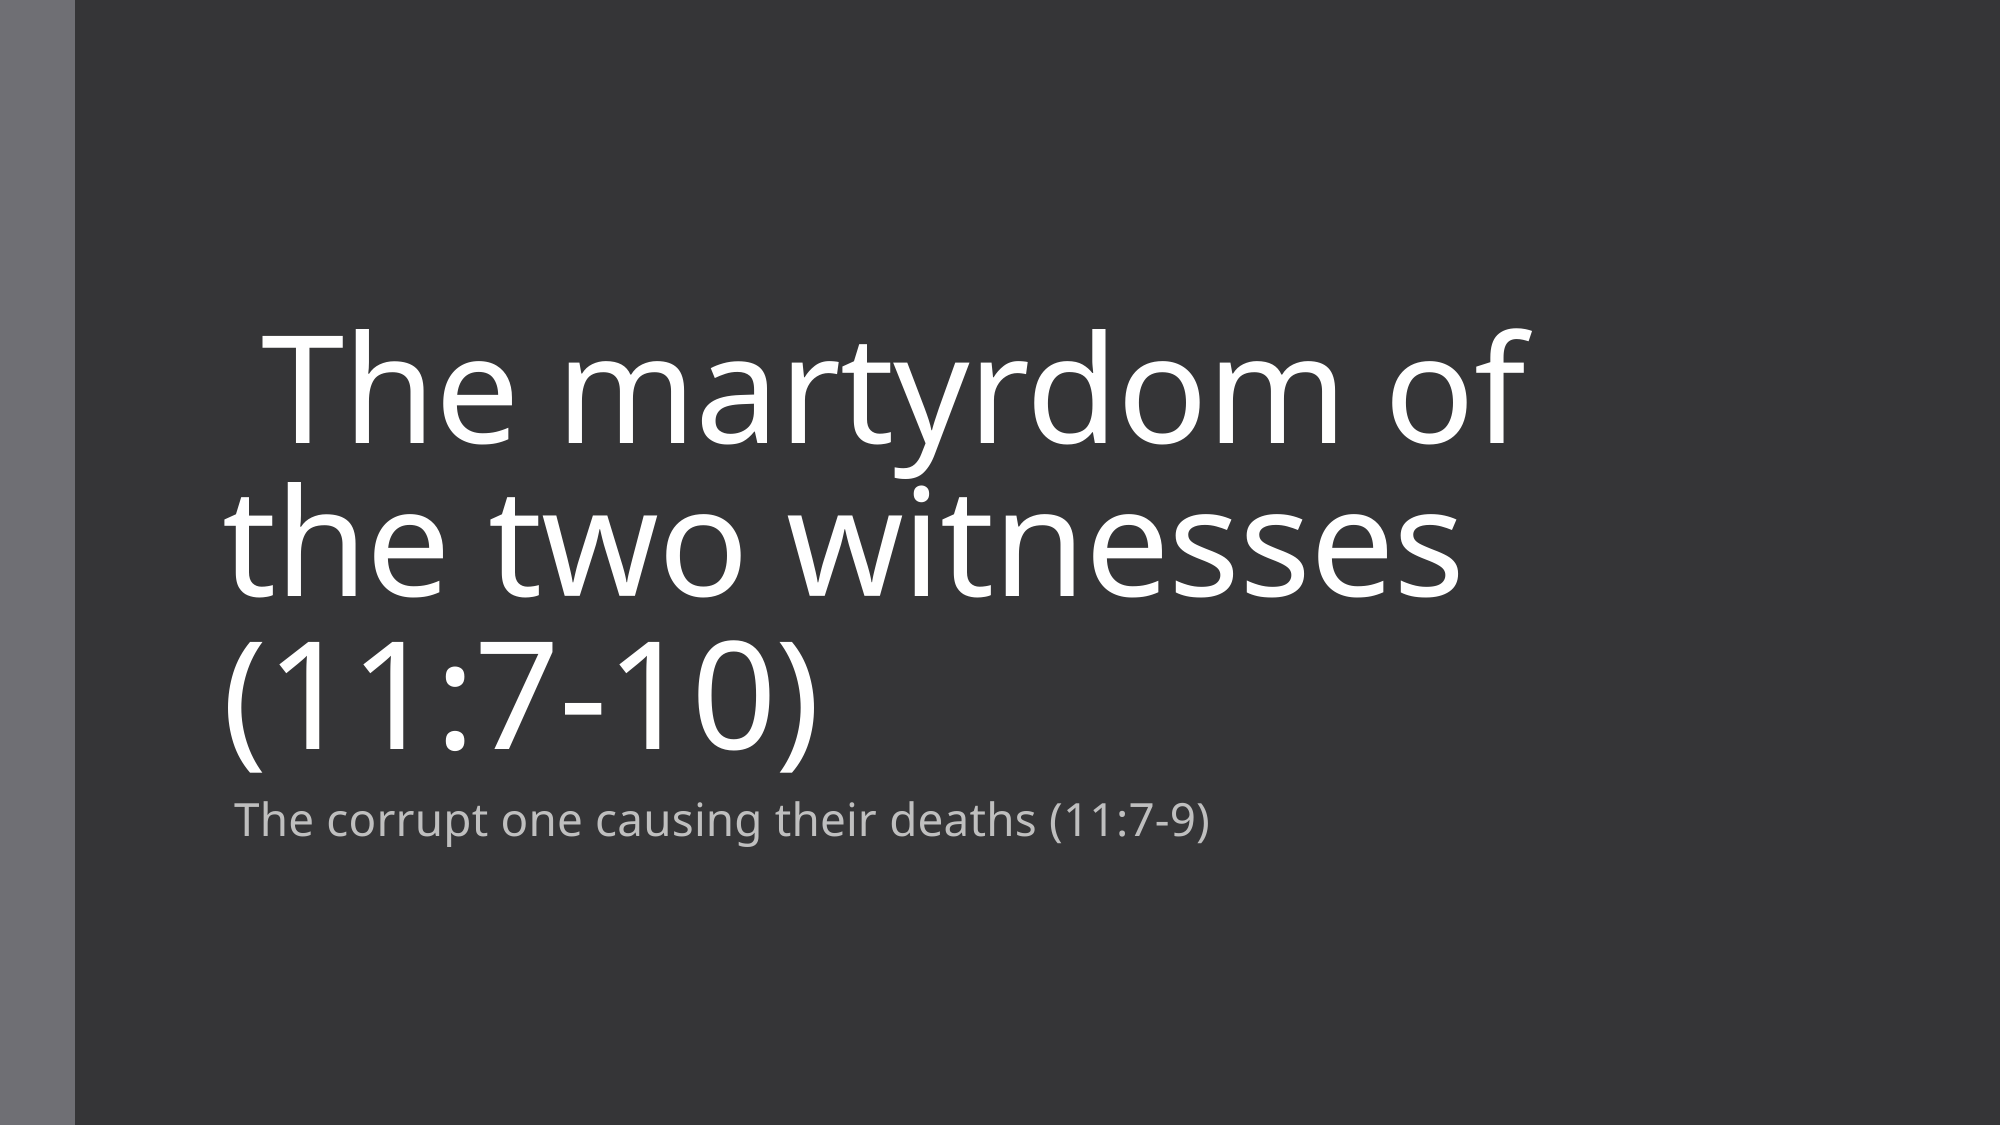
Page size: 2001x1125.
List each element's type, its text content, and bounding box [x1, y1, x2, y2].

subtitle The corrupt one causing their deaths (11:7-9) [206, 787, 1752, 1066]
title The martyrdom of the two witnesses (11:7-10) [206, 124, 1752, 787]
